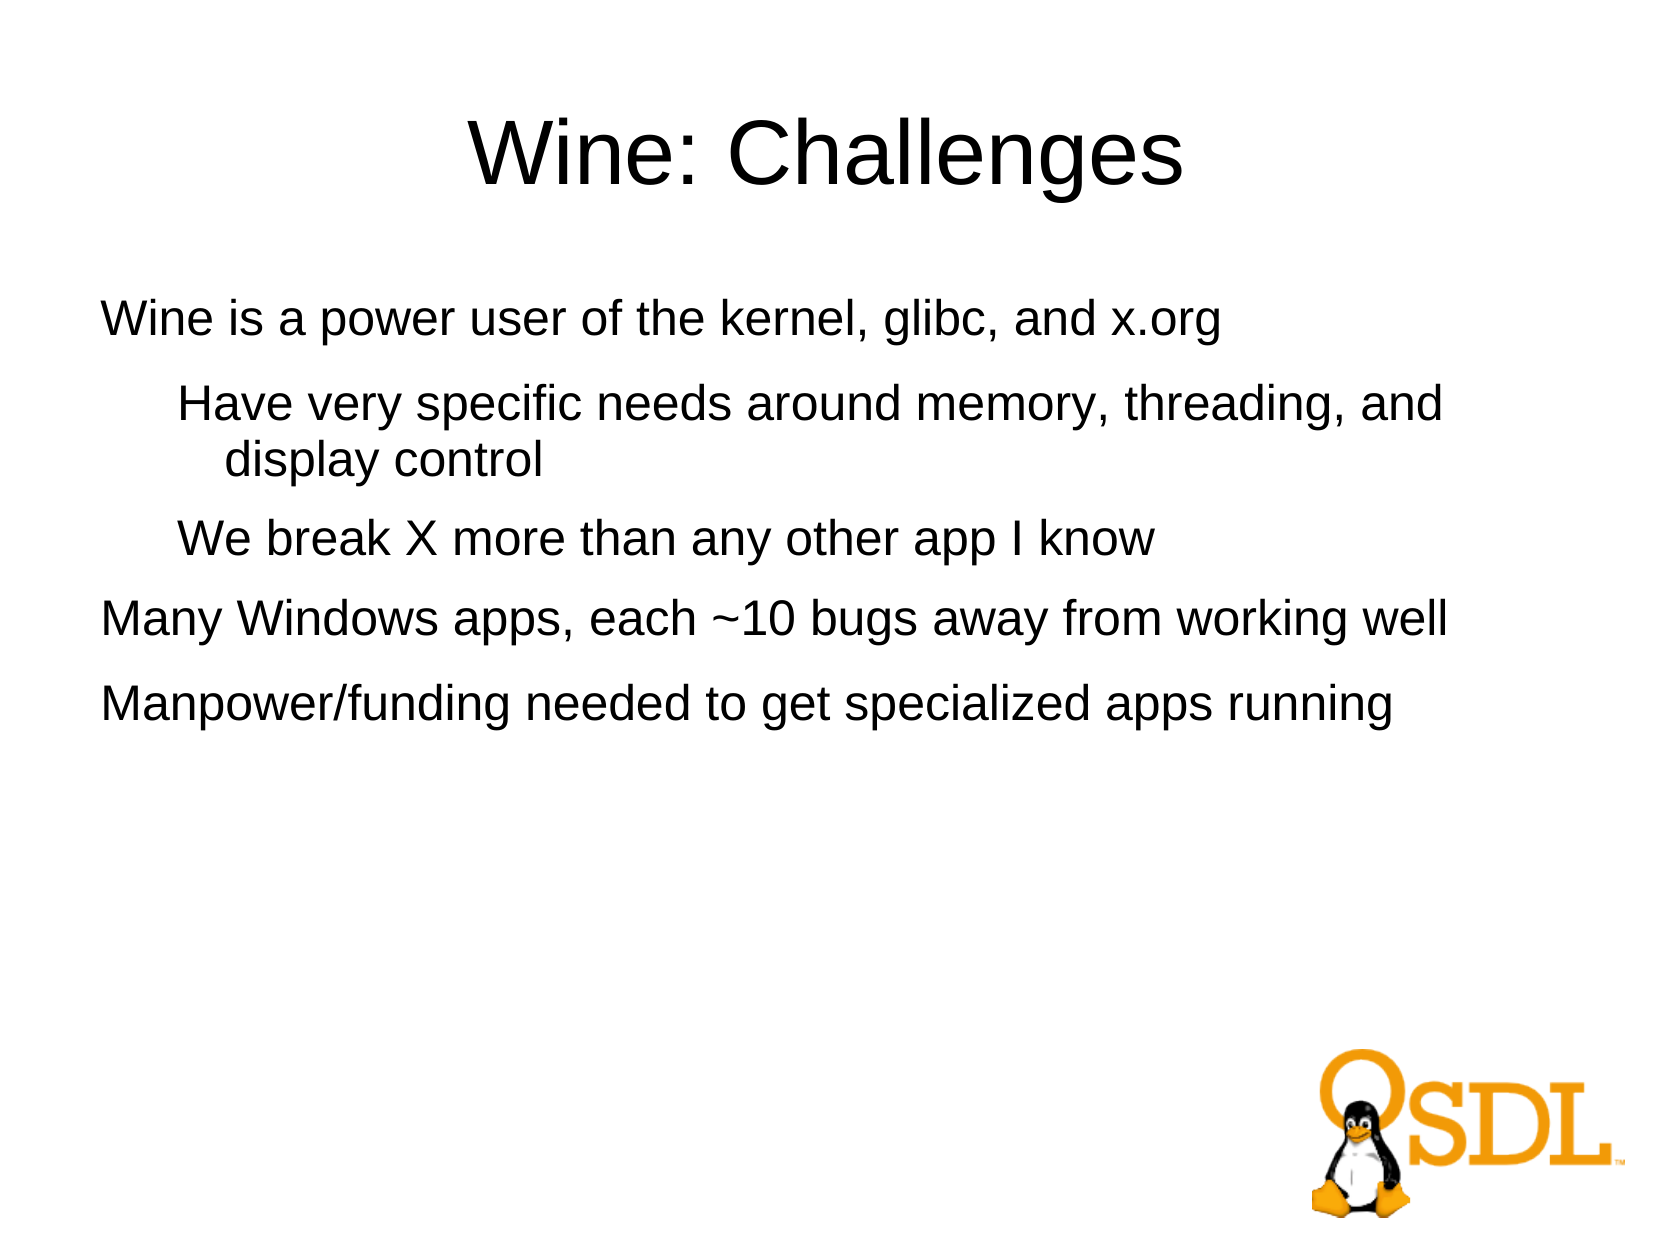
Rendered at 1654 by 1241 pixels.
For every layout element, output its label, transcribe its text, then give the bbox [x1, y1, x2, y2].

list Wine is a power user of the kernel, glibc, and x.org Have very specific needs around memory, threading, and display control We break X more than any other app I know Many Windows apps, each ~10 bugs away from working well Manpower/funding needed to get specialized apps running [82, 290, 1571, 1109]
title Wine: Challenges [82, 49, 1571, 257]
picture [1312, 1049, 1625, 1218]
